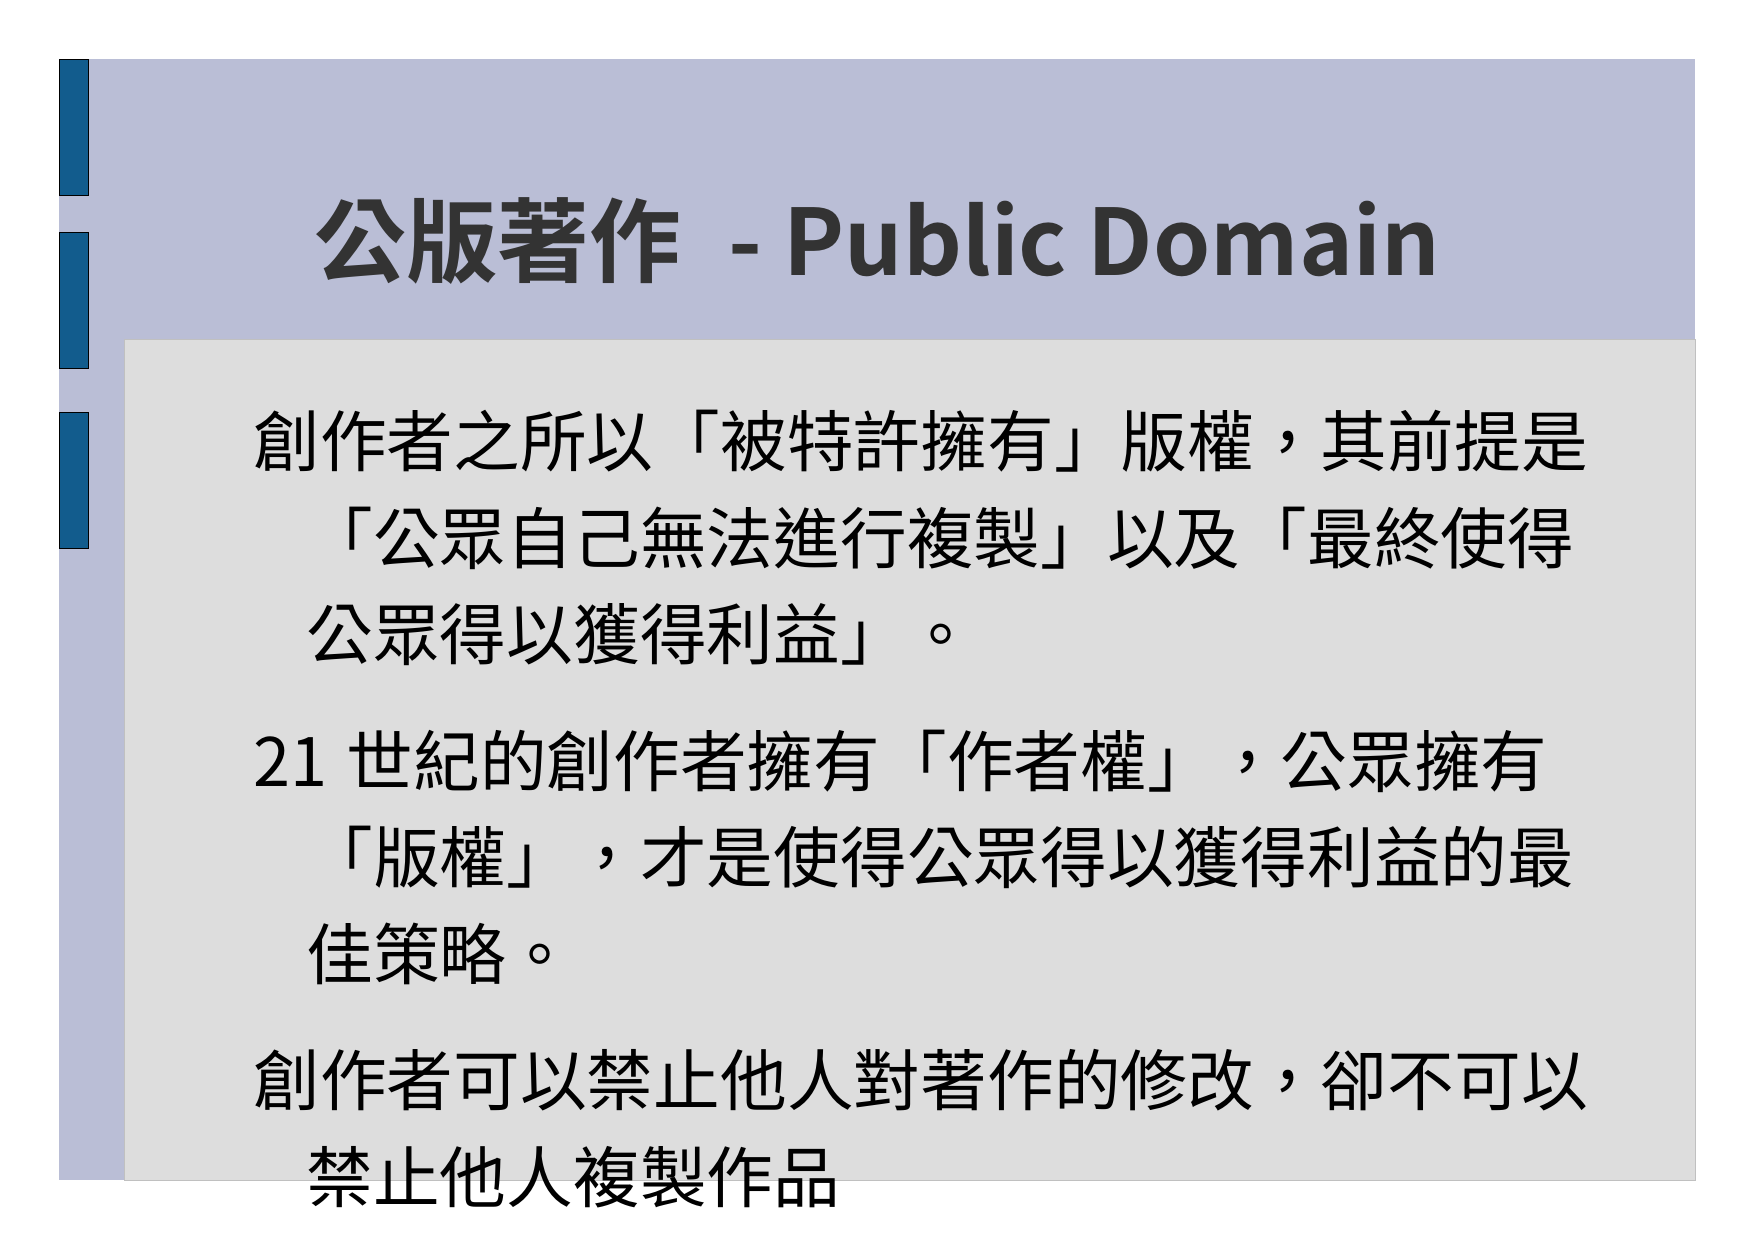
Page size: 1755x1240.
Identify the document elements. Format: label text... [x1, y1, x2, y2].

list 創作者之所以「被特許擁有」版權，其前提是「公眾自己無法進行複製」以及「最終使得公眾得以獲得利益」。 21世紀的創作者擁有「作者權」，公眾擁有「版權」，才是使得公眾得以獲得利益的最佳策略。 創作者可以禁止他人對著作的修改，卻不可以禁止他人複製作品 [235, 388, 1612, 1096]
title 公版著作 - Public Domain [179, 141, 1577, 329]
